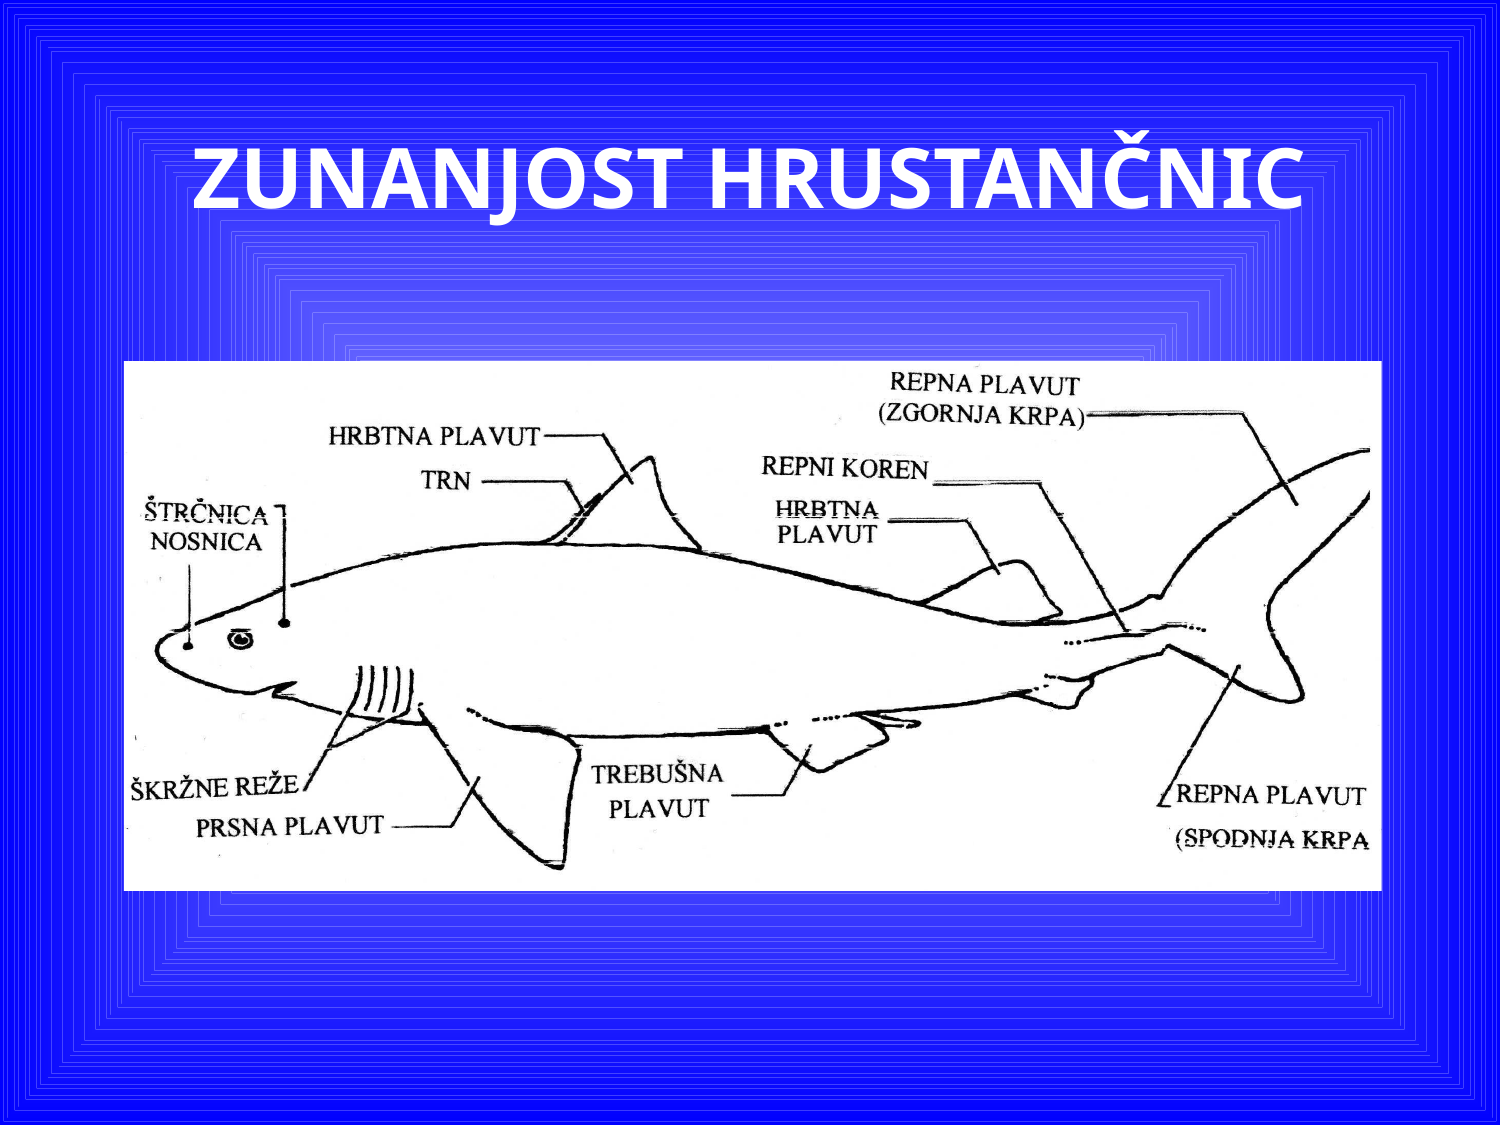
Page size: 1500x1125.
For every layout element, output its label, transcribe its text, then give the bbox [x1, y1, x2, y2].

picture [123, 361, 1382, 891]
title ZUNANJOST HRUSTANČNIC [75, 62, 1425, 288]
